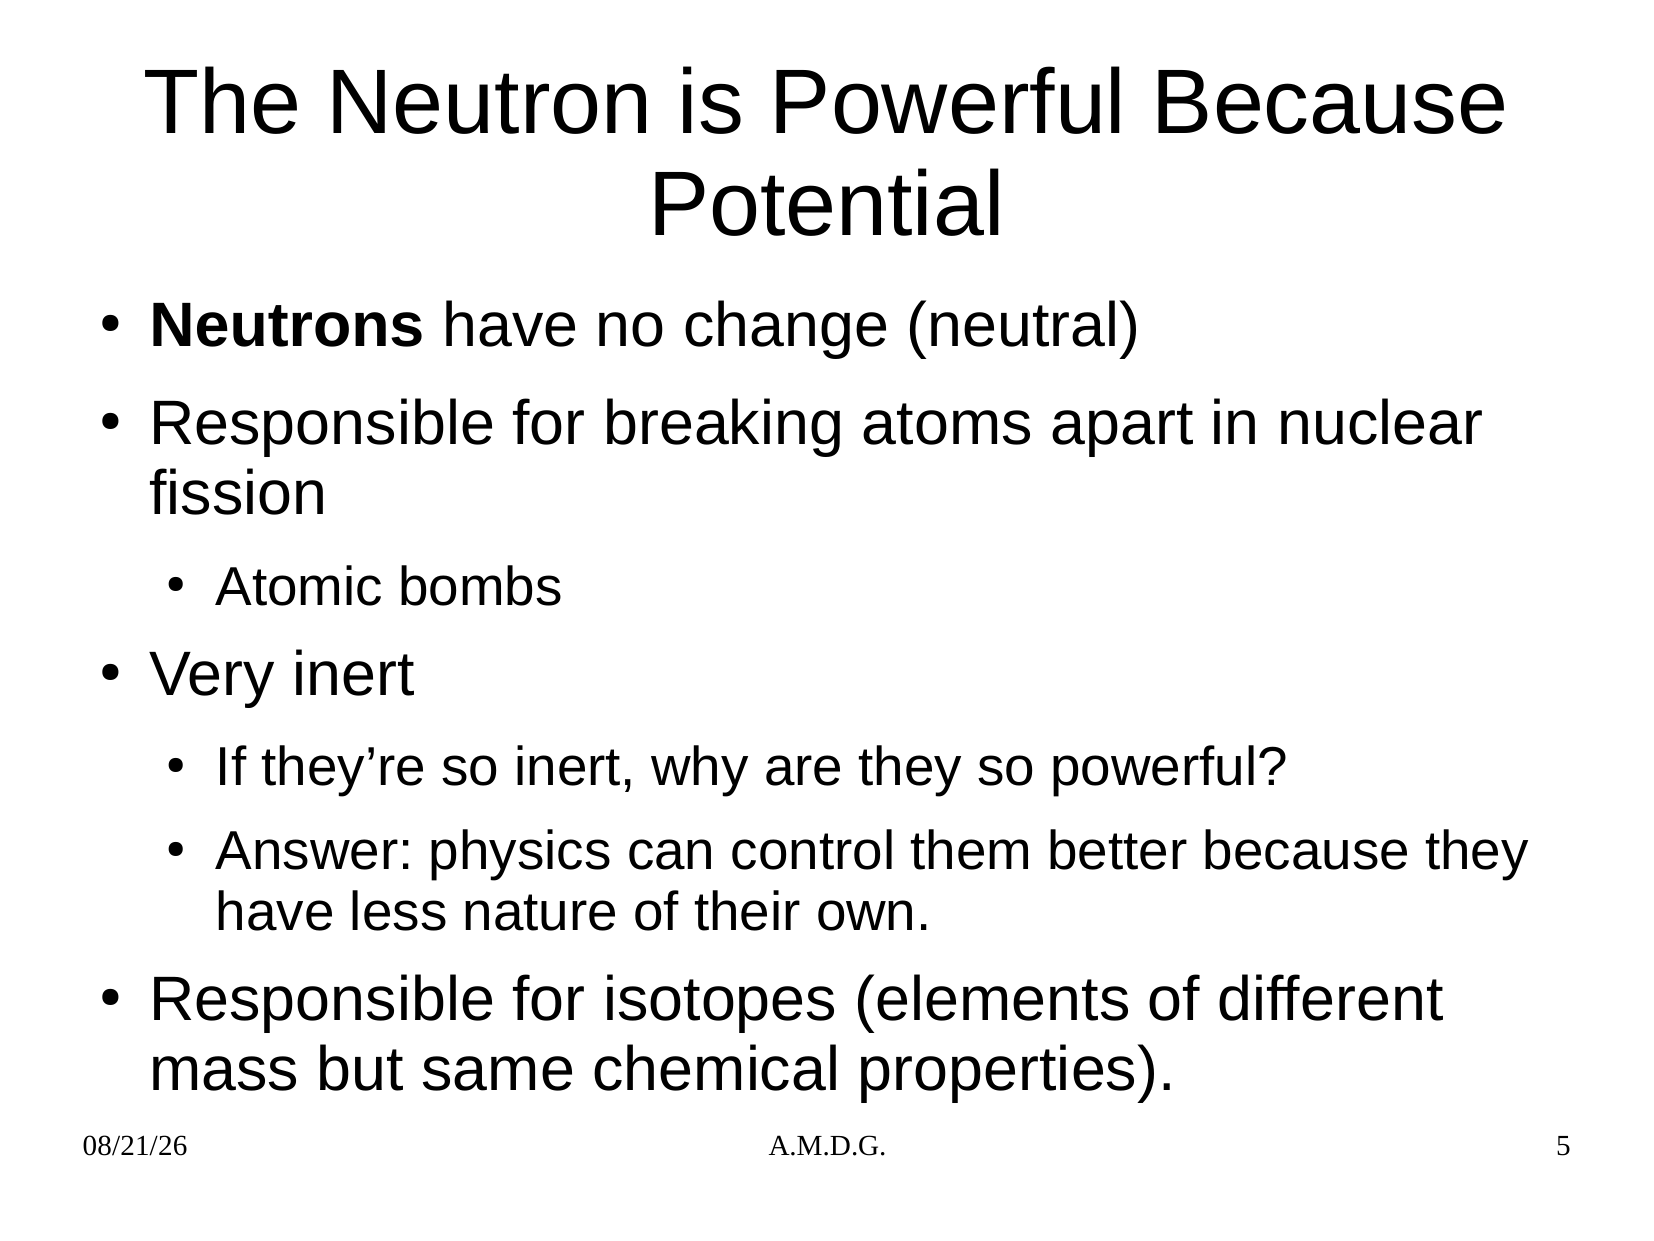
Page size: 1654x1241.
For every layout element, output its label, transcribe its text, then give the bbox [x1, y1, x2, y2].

title The Neutron is Powerful Because Potential [82, 49, 1571, 257]
list Neutrons have no change (neutral) Responsible for breaking atoms apart in nuclear fission Atomic bombs Very inert If they’re so inert, why are they so powerful? Answer: physics can control them better because they have less nature of their own. Responsible for isotopes (elements of different mass but same chemical properties). [82, 290, 1571, 1109]
